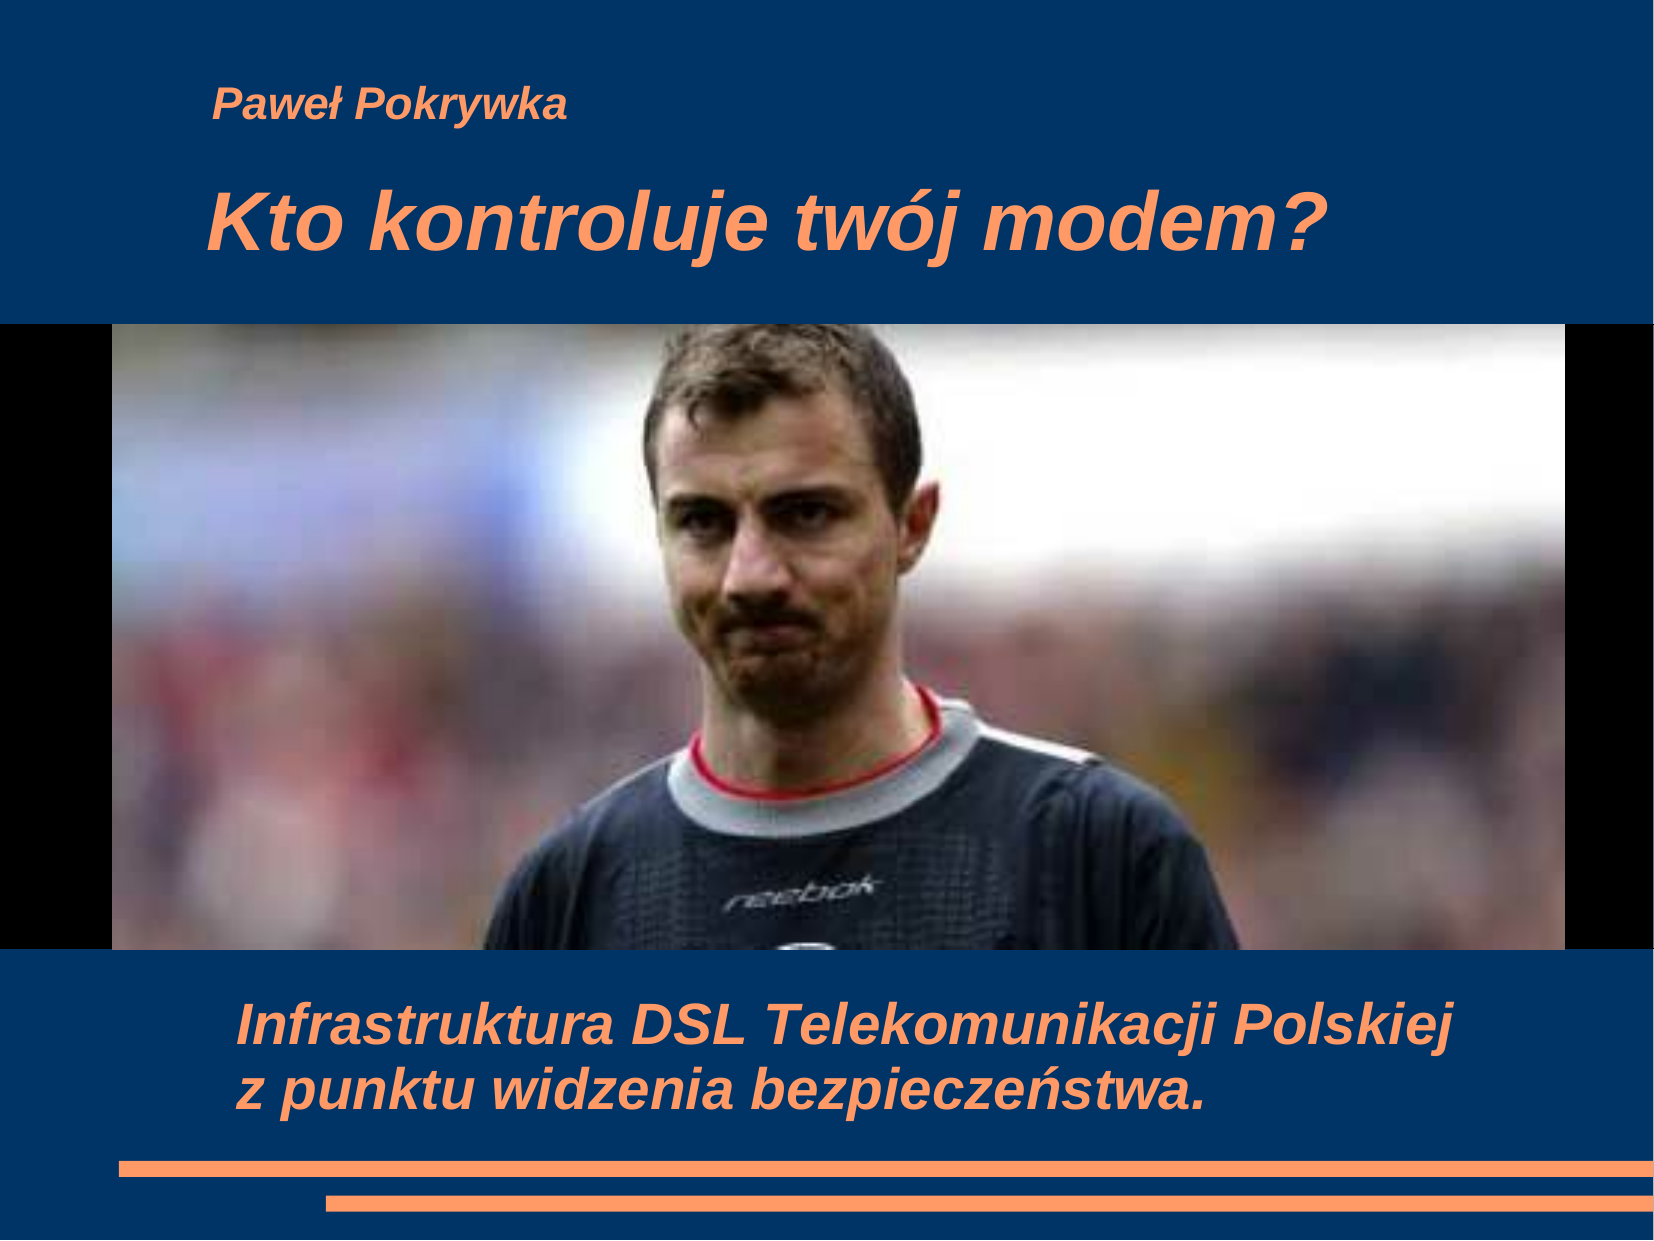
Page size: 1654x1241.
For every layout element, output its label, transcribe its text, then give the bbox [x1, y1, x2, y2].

text_box [1565, 324, 1654, 949]
text_box [0, 324, 112, 949]
picture [112, 324, 1565, 950]
title Paweł Pokrywka [211, 59, 709, 149]
title Kto kontroluje twój modem? [206, 147, 1359, 296]
title Infrastruktura DSL Telekomunikacji Polskiej z punktu widzenia bezpieczeństwa. [236, 991, 1477, 1123]
